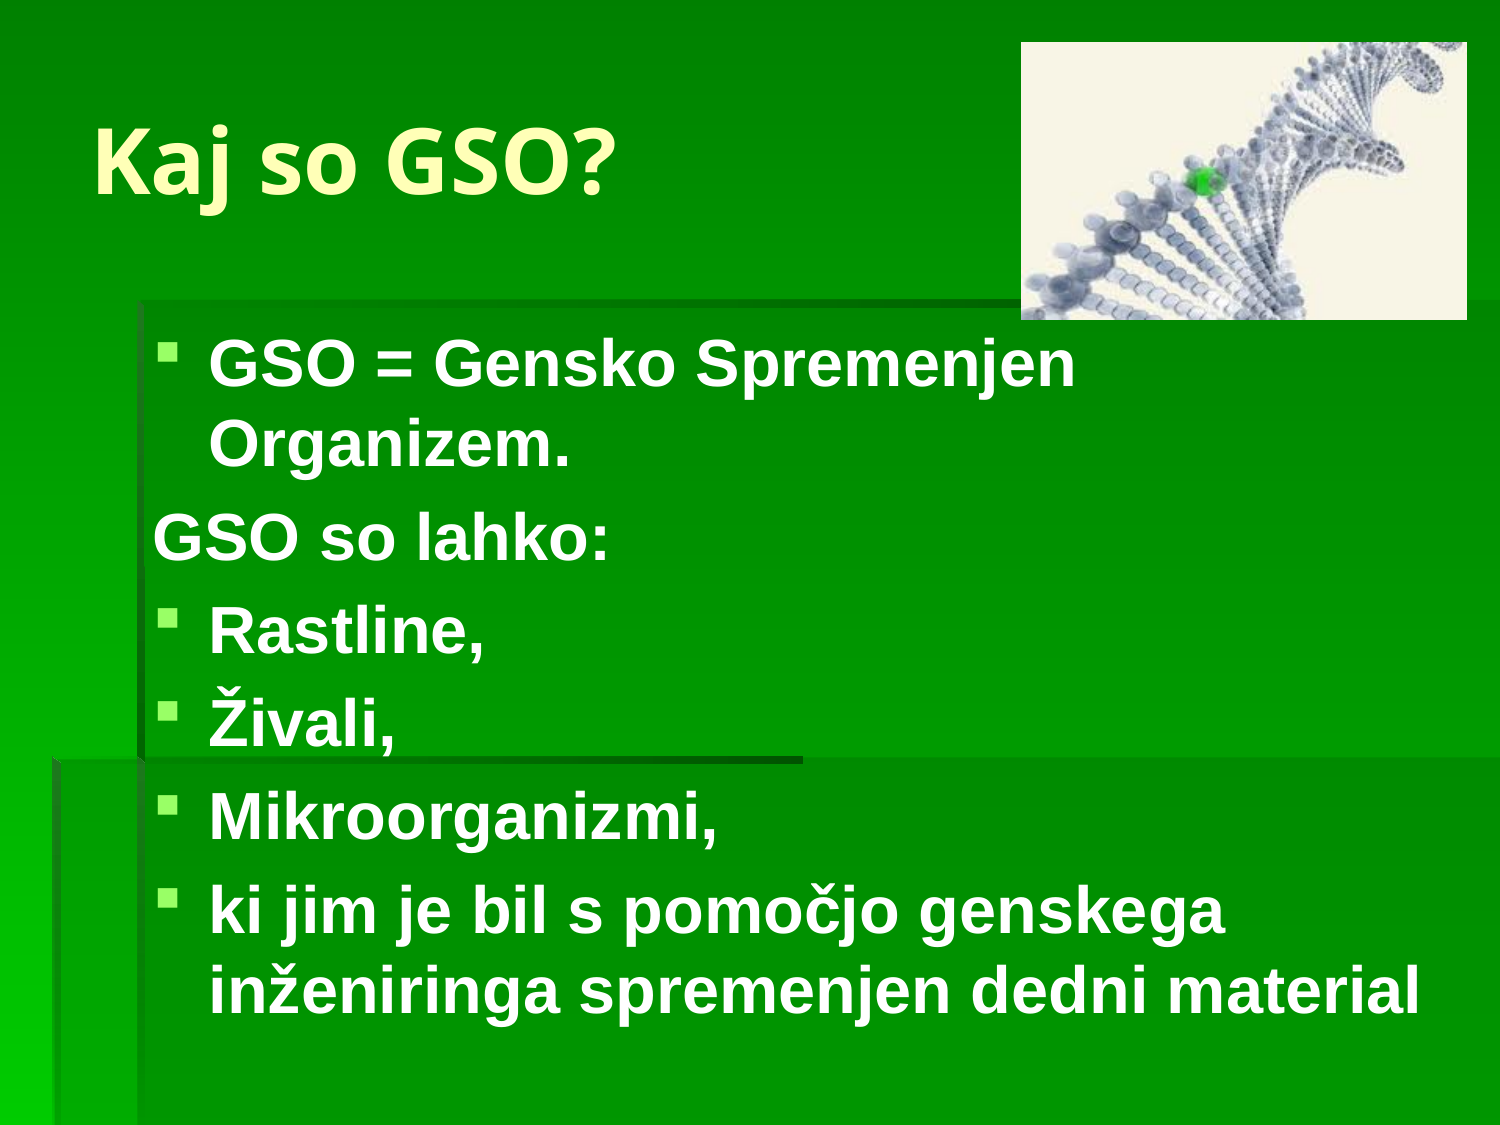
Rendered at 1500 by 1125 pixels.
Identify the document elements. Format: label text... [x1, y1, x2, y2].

list GSO = Gensko Spremenjen Organizem. GSO so lahko: Rastline, Živali, Mikroorganizmi, ki jim je bil s pomočjo genskega inženiringa spremenjen dedni material [137, 312, 1451, 1000]
picture [1021, 42, 1467, 320]
title Kaj so GSO? [75, 40, 1451, 275]
